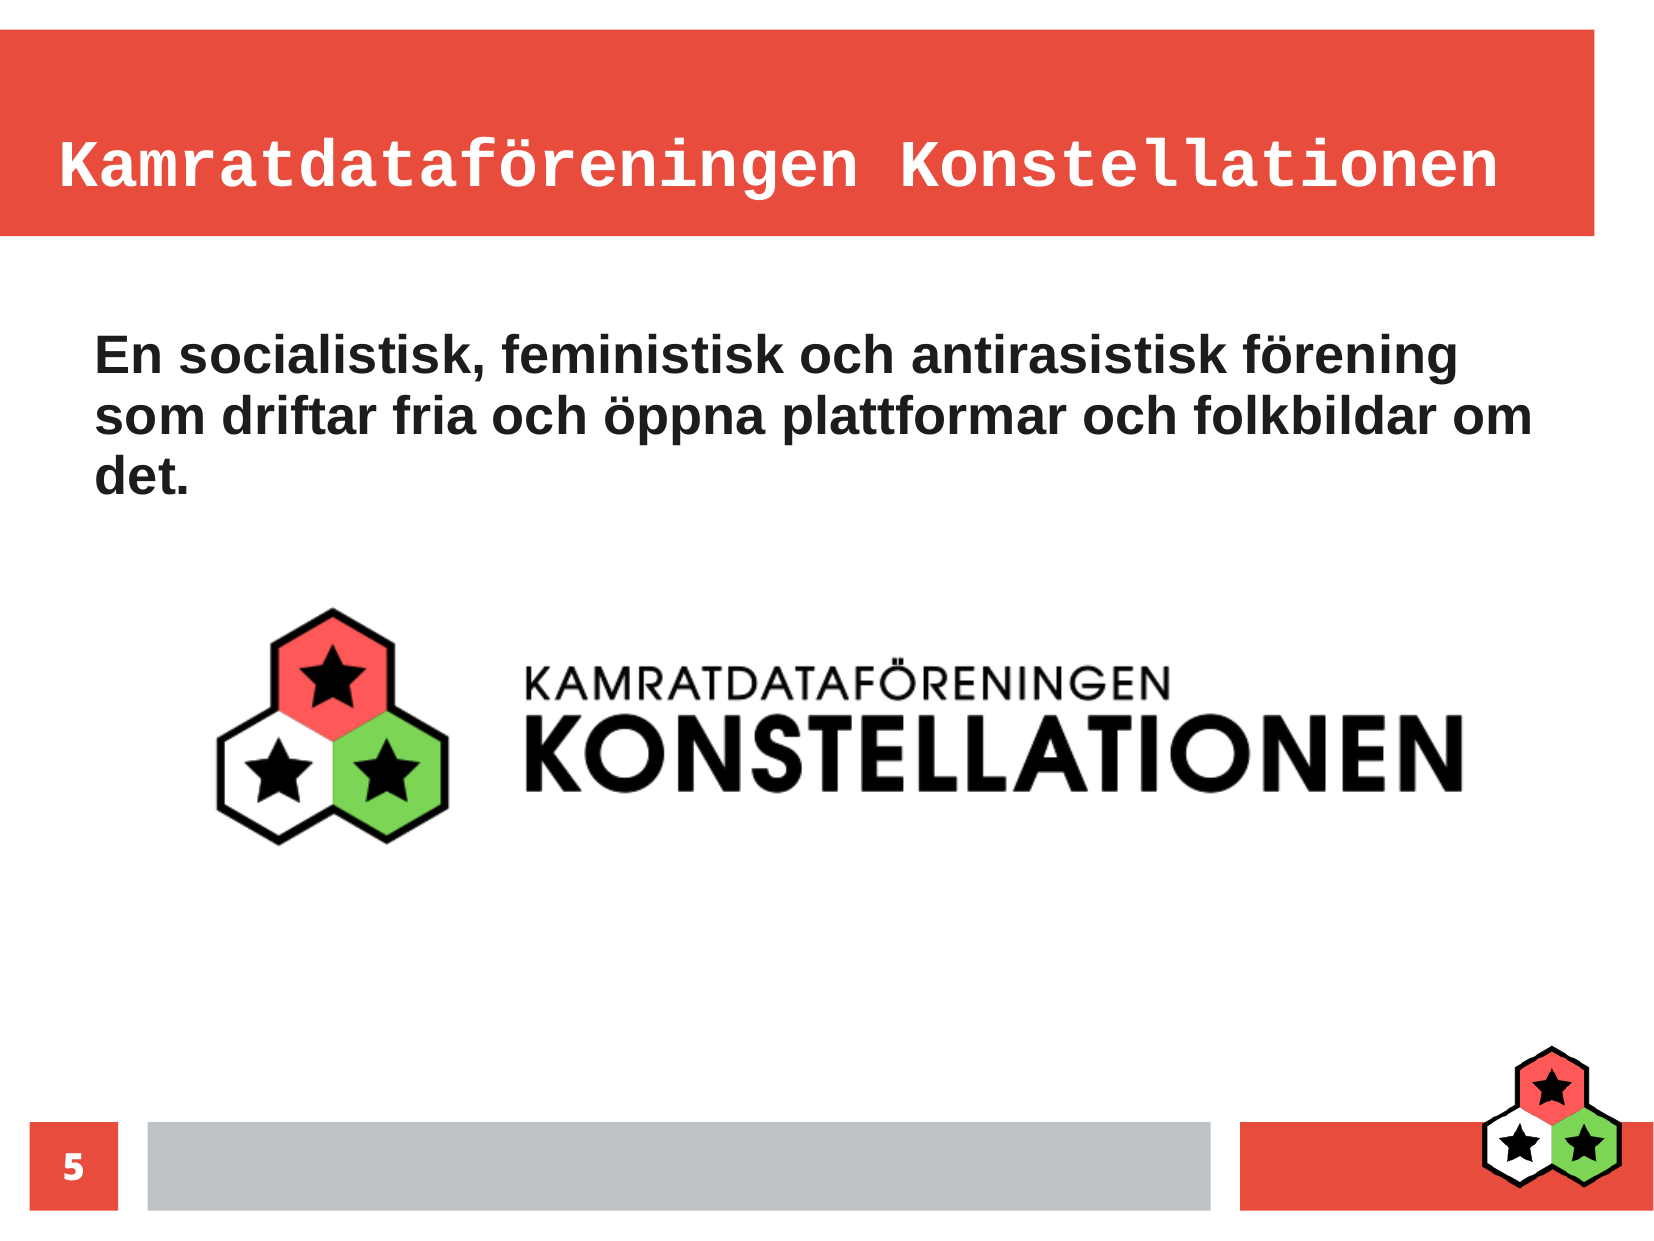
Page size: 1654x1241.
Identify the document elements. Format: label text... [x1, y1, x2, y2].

picture [175, 579, 1504, 876]
picture [1463, 1028, 1640, 1205]
title Kamratdataföreningen Konstellationen [59, 59, 1595, 207]
list En socialistisk, feministisk och antirasistisk förening som driftar fria och öppna plattformar och folkbildar om det. [59, 324, 1565, 1093]
